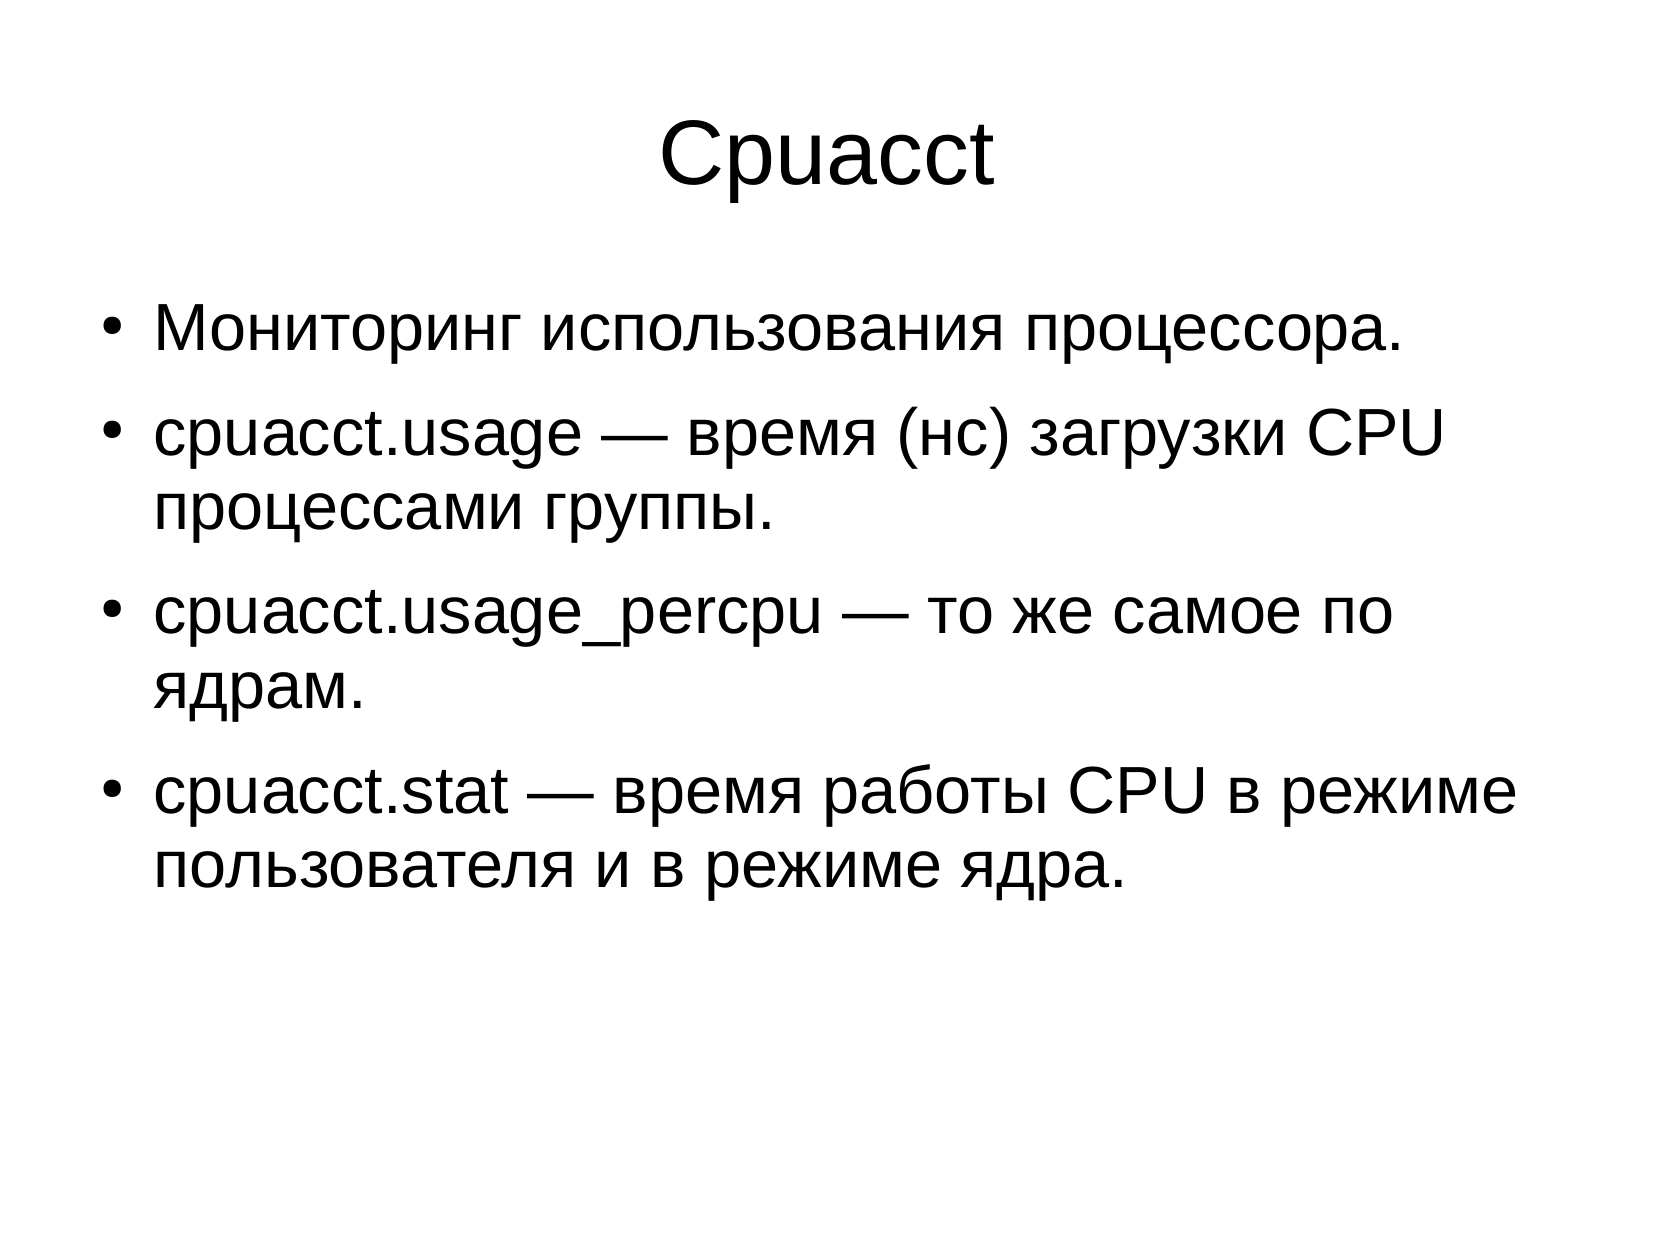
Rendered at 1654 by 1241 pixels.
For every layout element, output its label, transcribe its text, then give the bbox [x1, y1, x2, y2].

title Cpuacct [82, 49, 1571, 257]
list Мониторинг использования процессора. сpuacct.usage — время (нс) загрузки CPU процессами группы. сpuacct.usage_percpu — то же самое по ядрам. сpuacct.stat — время работы CPU в режиме пользователя и в режиме ядра. [82, 290, 1538, 1010]
